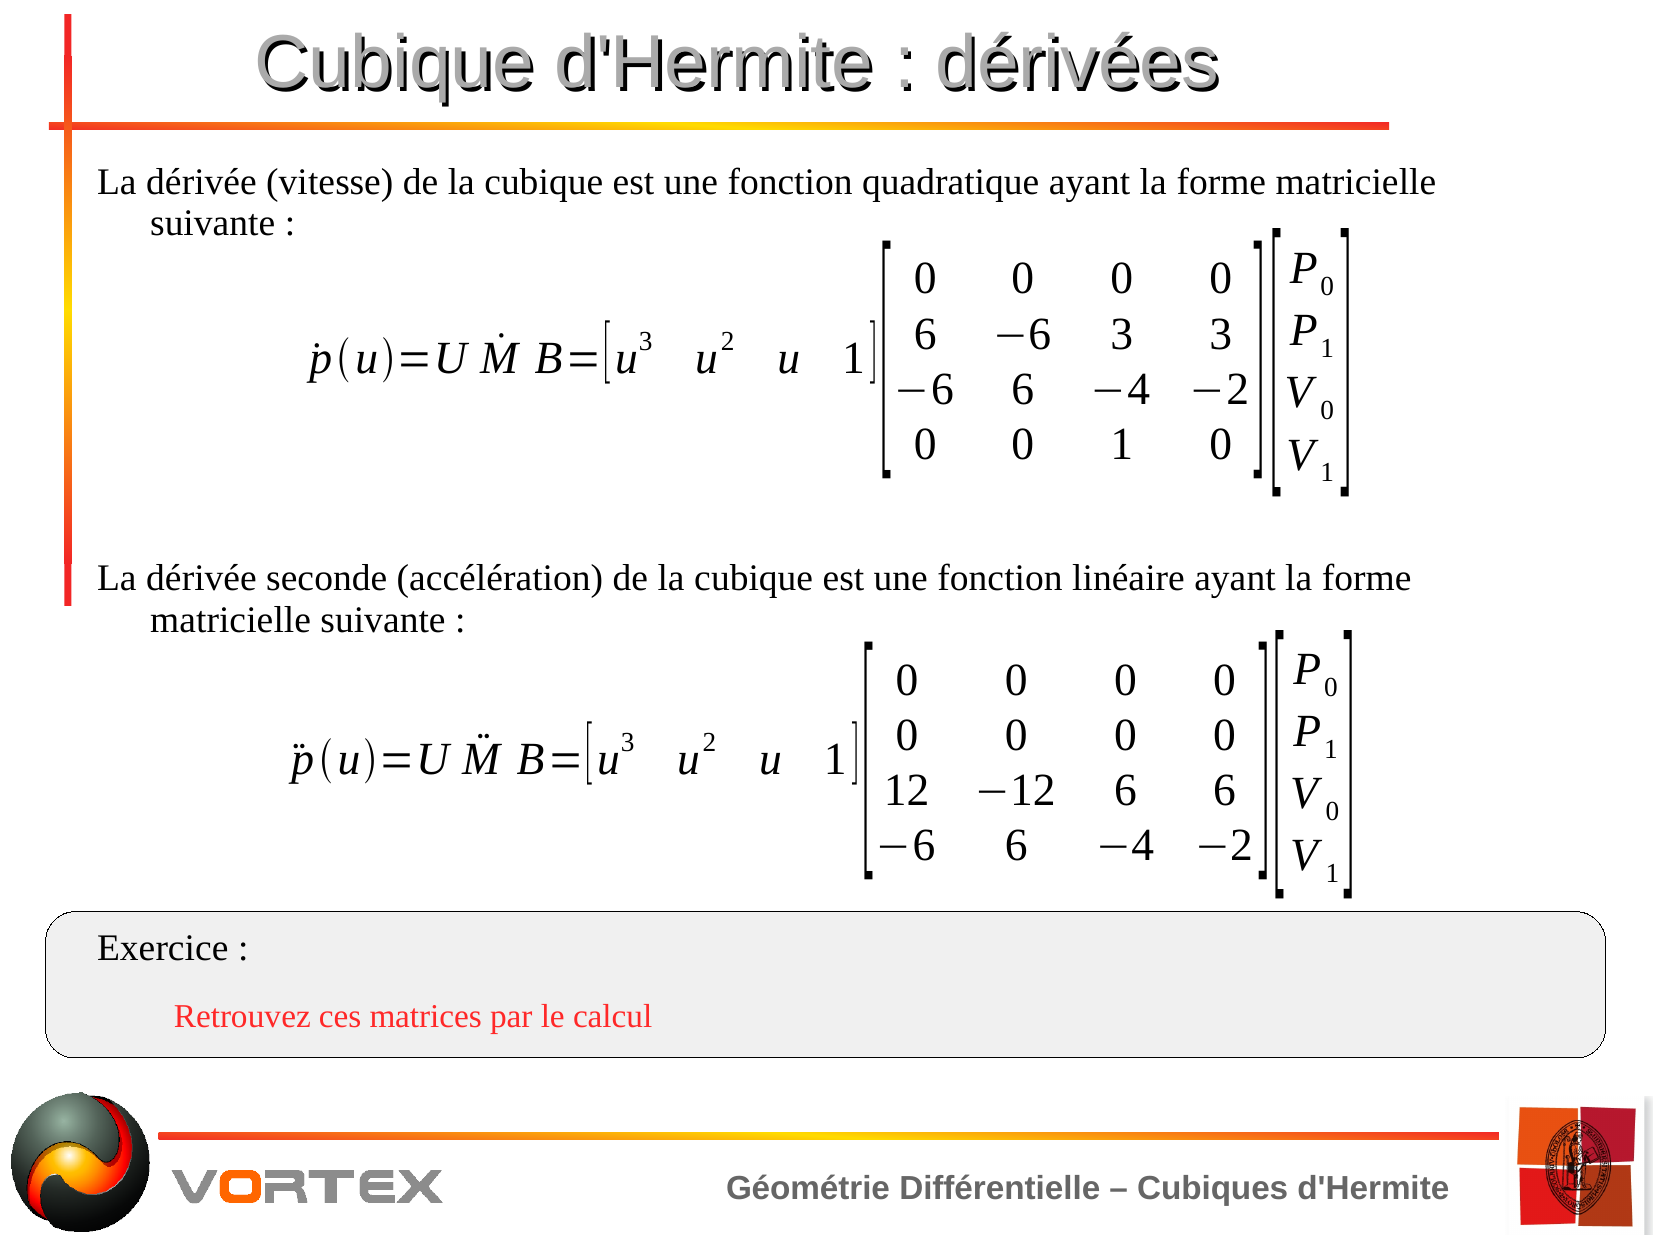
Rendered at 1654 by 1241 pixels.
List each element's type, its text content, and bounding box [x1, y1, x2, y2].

text_box [45, 911, 79, 1058]
chart [295, 226, 1359, 500]
picture [11, 1092, 443, 1232]
text_box [1569, 911, 1606, 1058]
chart [277, 627, 1363, 901]
list La dérivée (vitesse) de la cubique est une fonction quadratique ayant la forme matricielle suivante : La dérivée seconde (accélération) de la cubique est une fonction linéaire ayant la forme matricielle suivante : Exercice : Retrouvez ces matrices par le calcul [79, 160, 1569, 1109]
picture [1505, 1096, 1653, 1235]
title Cubique d'Hermite : dérivées [82, 4, 1392, 120]
